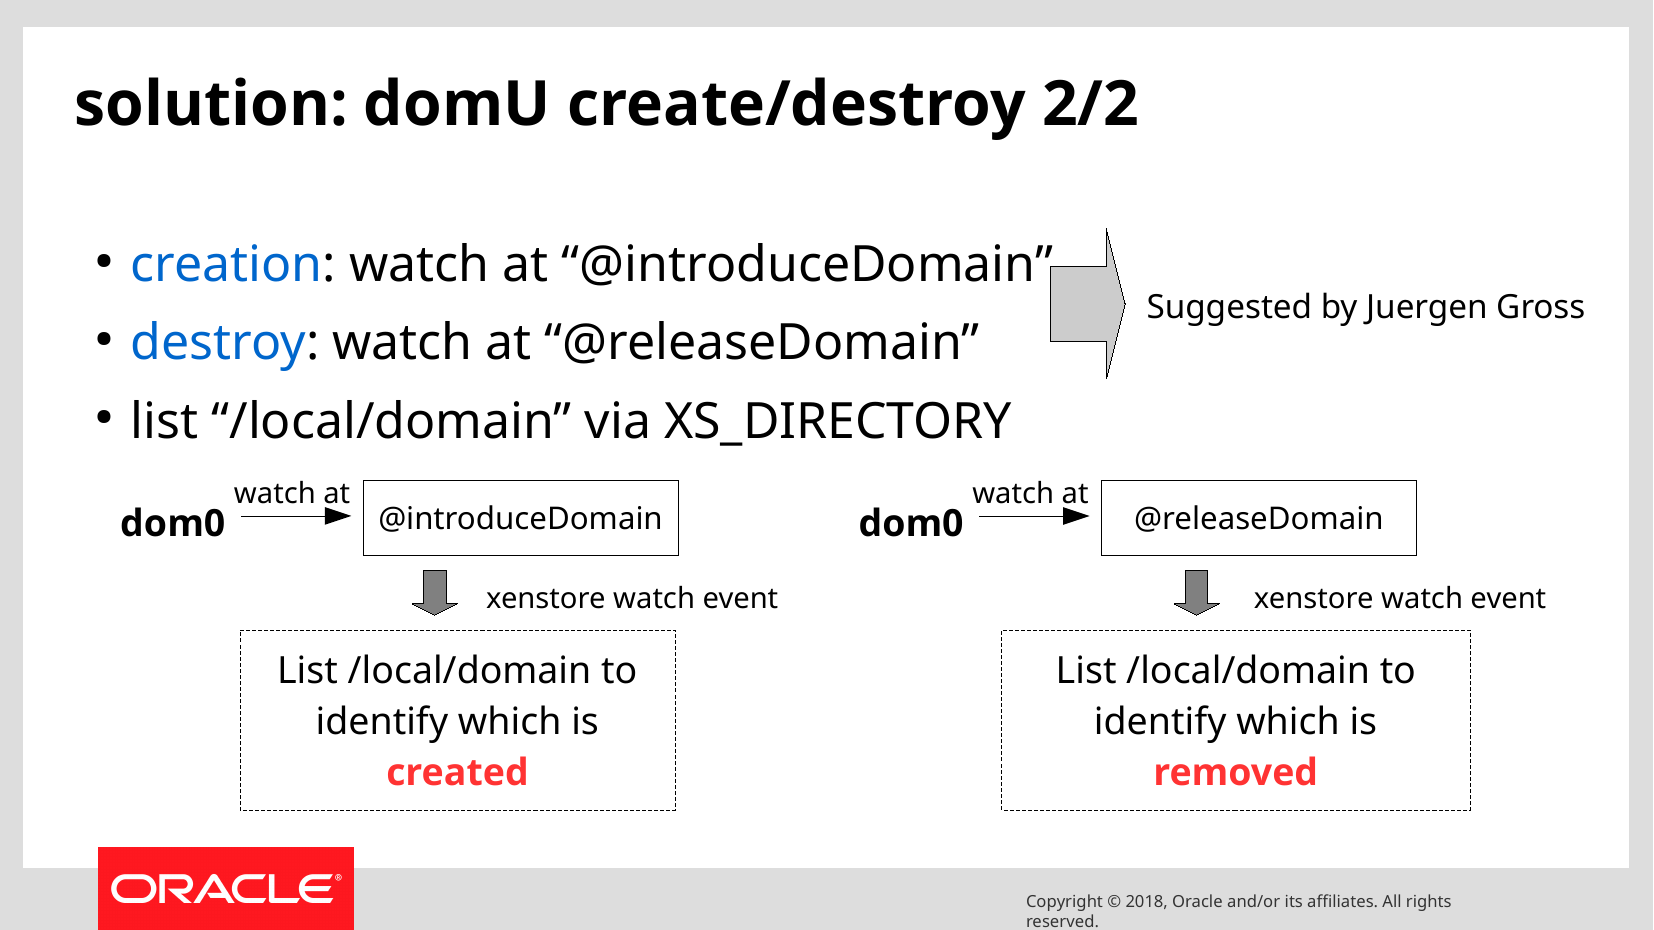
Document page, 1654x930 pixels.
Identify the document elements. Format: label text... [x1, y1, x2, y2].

text_box creation: watch at “@introduceDomain” destroy: watch at “@releaseDomain” list “/local/domain” via XS_DIRECTORY [80, 210, 1581, 826]
text_box Suggested by Juergen Gross [1131, 275, 1588, 328]
text_box dom0 [105, 489, 235, 546]
text_box solution: domU create/destroy 2/2 [60, 50, 1629, 151]
text_box List /local/domain to identify which is created [240, 630, 676, 811]
text_box List /local/domain to identify which is removed [1001, 630, 1471, 811]
text_box @releaseDomain [1101, 480, 1417, 556]
text_box [23, 27, 1629, 868]
picture [98, 847, 354, 930]
text_box dom0 [843, 489, 973, 547]
text_box xenstore watch event [471, 570, 786, 618]
text_box xenstore watch event [1239, 570, 1554, 618]
text_box watch at [219, 465, 363, 513]
text_box Copyright © 2018, Oracle and/or its affiliates. All rights reserved. [1011, 883, 1534, 918]
text_box @introduceDomain [363, 480, 679, 556]
text_box watch at [957, 465, 1101, 513]
